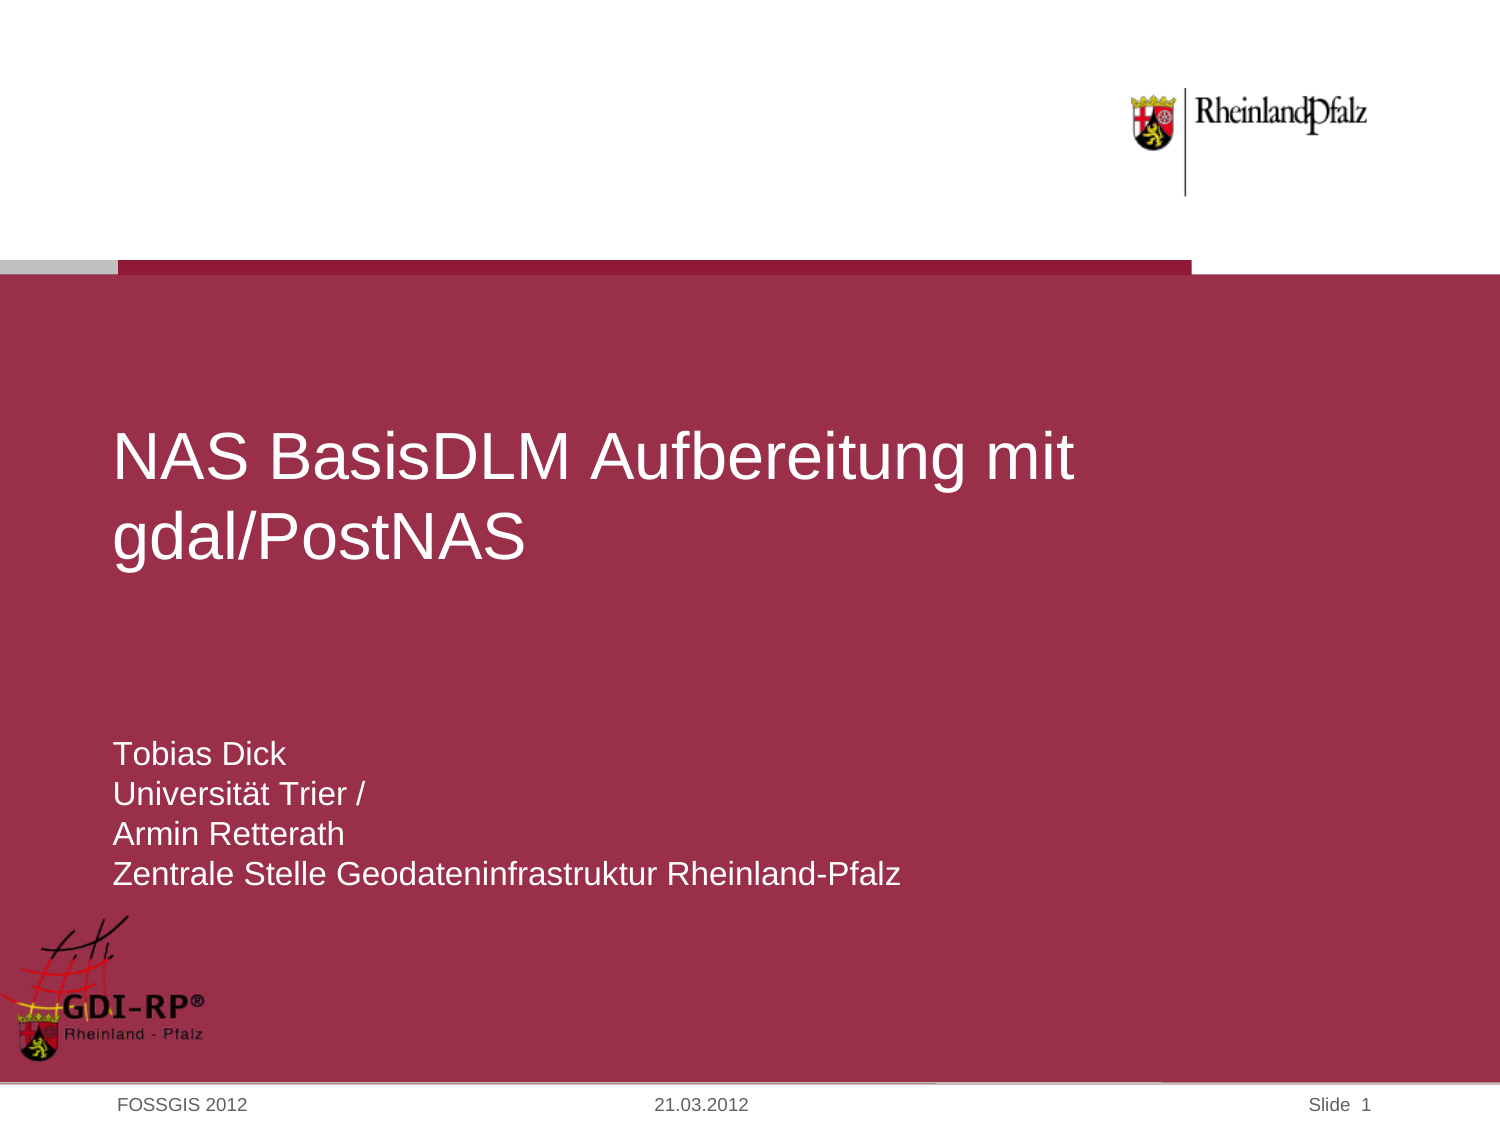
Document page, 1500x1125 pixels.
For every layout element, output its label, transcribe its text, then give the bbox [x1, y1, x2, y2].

picture [0, 915, 207, 1063]
picture [1131, 88, 1447, 198]
text_box NAS BasisDLM Aufbereitung mit gdal/PostNAS Tobias Dick Universität Trier / Armin Retterath Zentrale Stelle Geodateninfrastruktur Rheinland-Pfalz [112, 412, 1500, 772]
